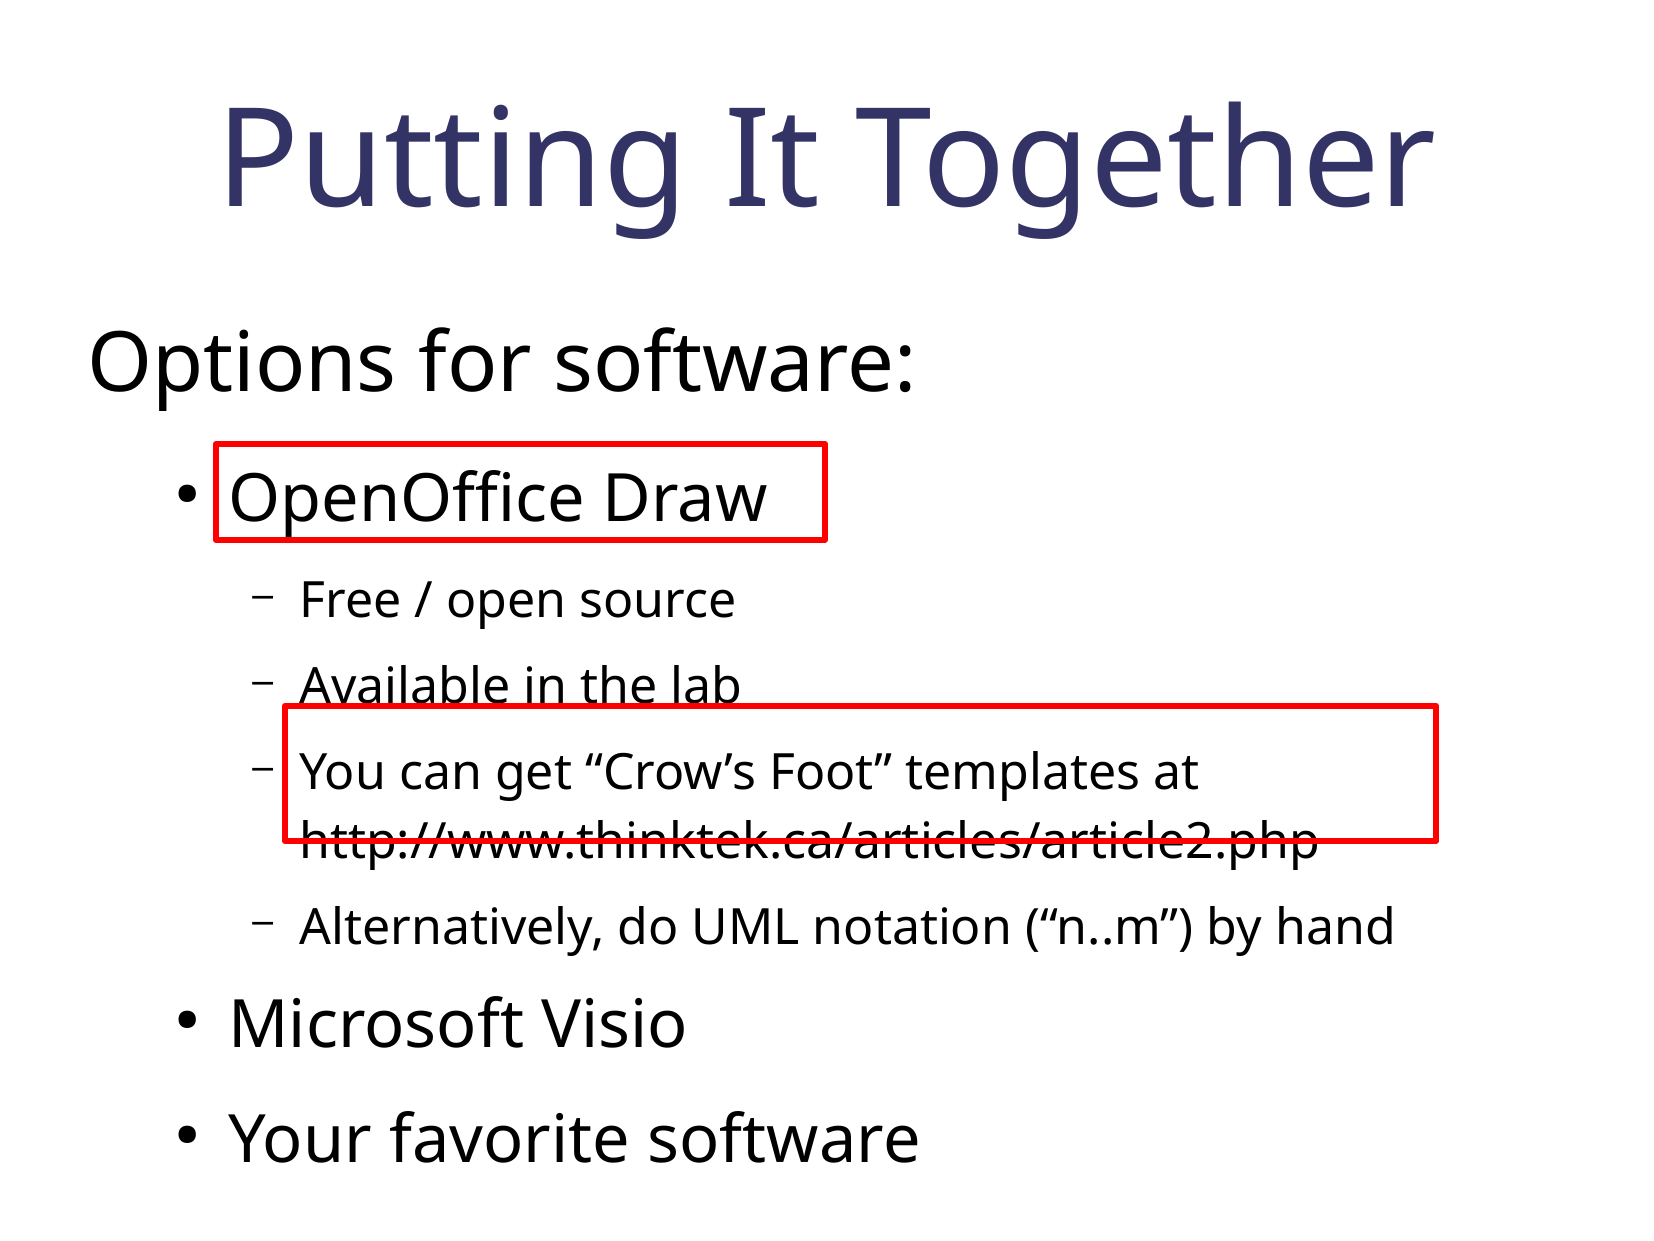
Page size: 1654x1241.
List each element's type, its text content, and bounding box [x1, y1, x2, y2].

list OpenOffice Draw Free / open source Available in the lab You can get “Crow’s Foot” templates at http://www.thinktek.ca/articles/article2.php Alternatively, do UML notation (“n..m”) by hand Microsoft Visio Your favorite software [219, 450, 822, 537]
text_box Options for software: [72, 294, 1161, 411]
title Putting It Together [82, 49, 1571, 257]
list OpenOffice Draw Free / open source Available in the lab You can get “Crow’s Foot” templates at http://www.thinktek.ca/articles/article2.php Alternatively, do UML notation (“n..m”) by hand Microsoft Visio Your favorite software [86, 450, 1576, 1126]
